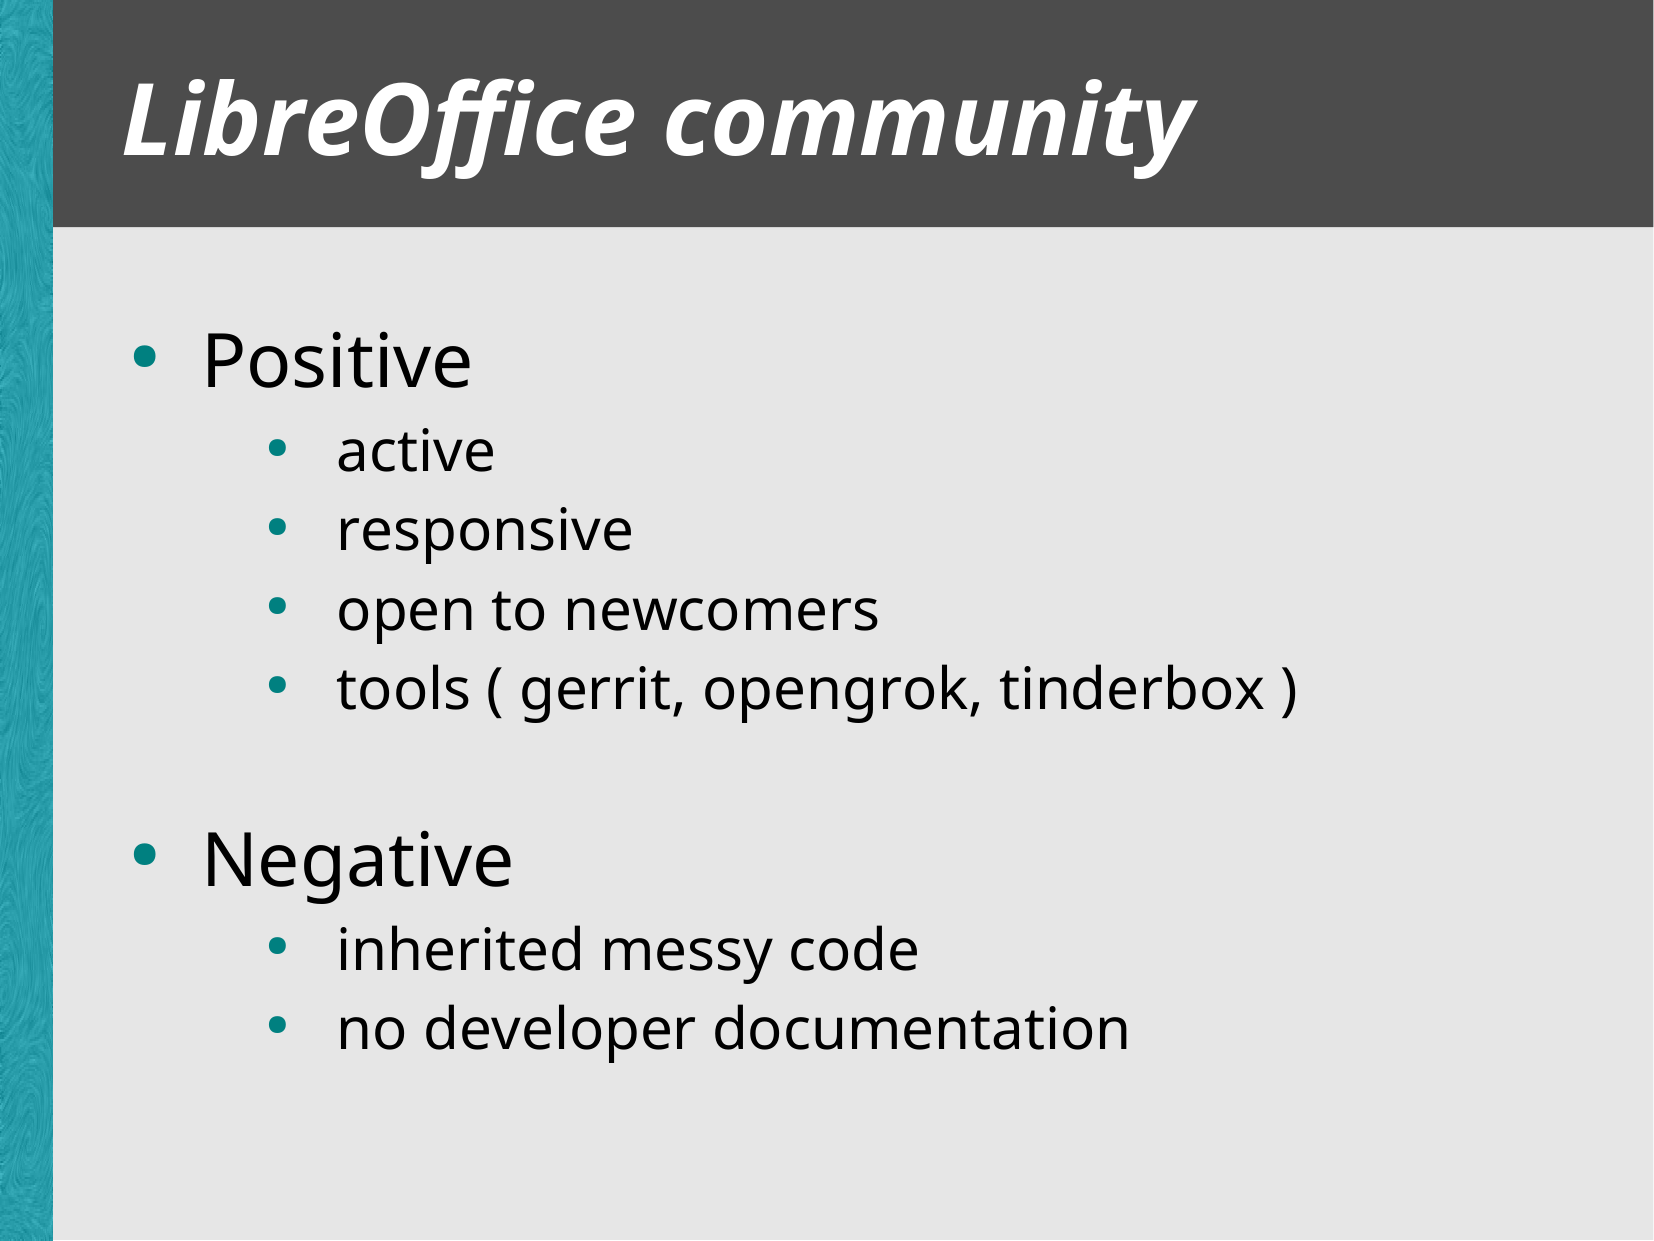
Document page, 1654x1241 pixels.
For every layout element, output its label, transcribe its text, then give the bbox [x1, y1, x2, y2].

picture [0, 0, 53, 1241]
title LibreOffice community [121, 12, 1565, 221]
list Positive active responsive open to newcomers tools ( gerrit, opengrok, tinderbox ) Negative inherited messy code no developer documentation [118, 307, 1563, 1162]
